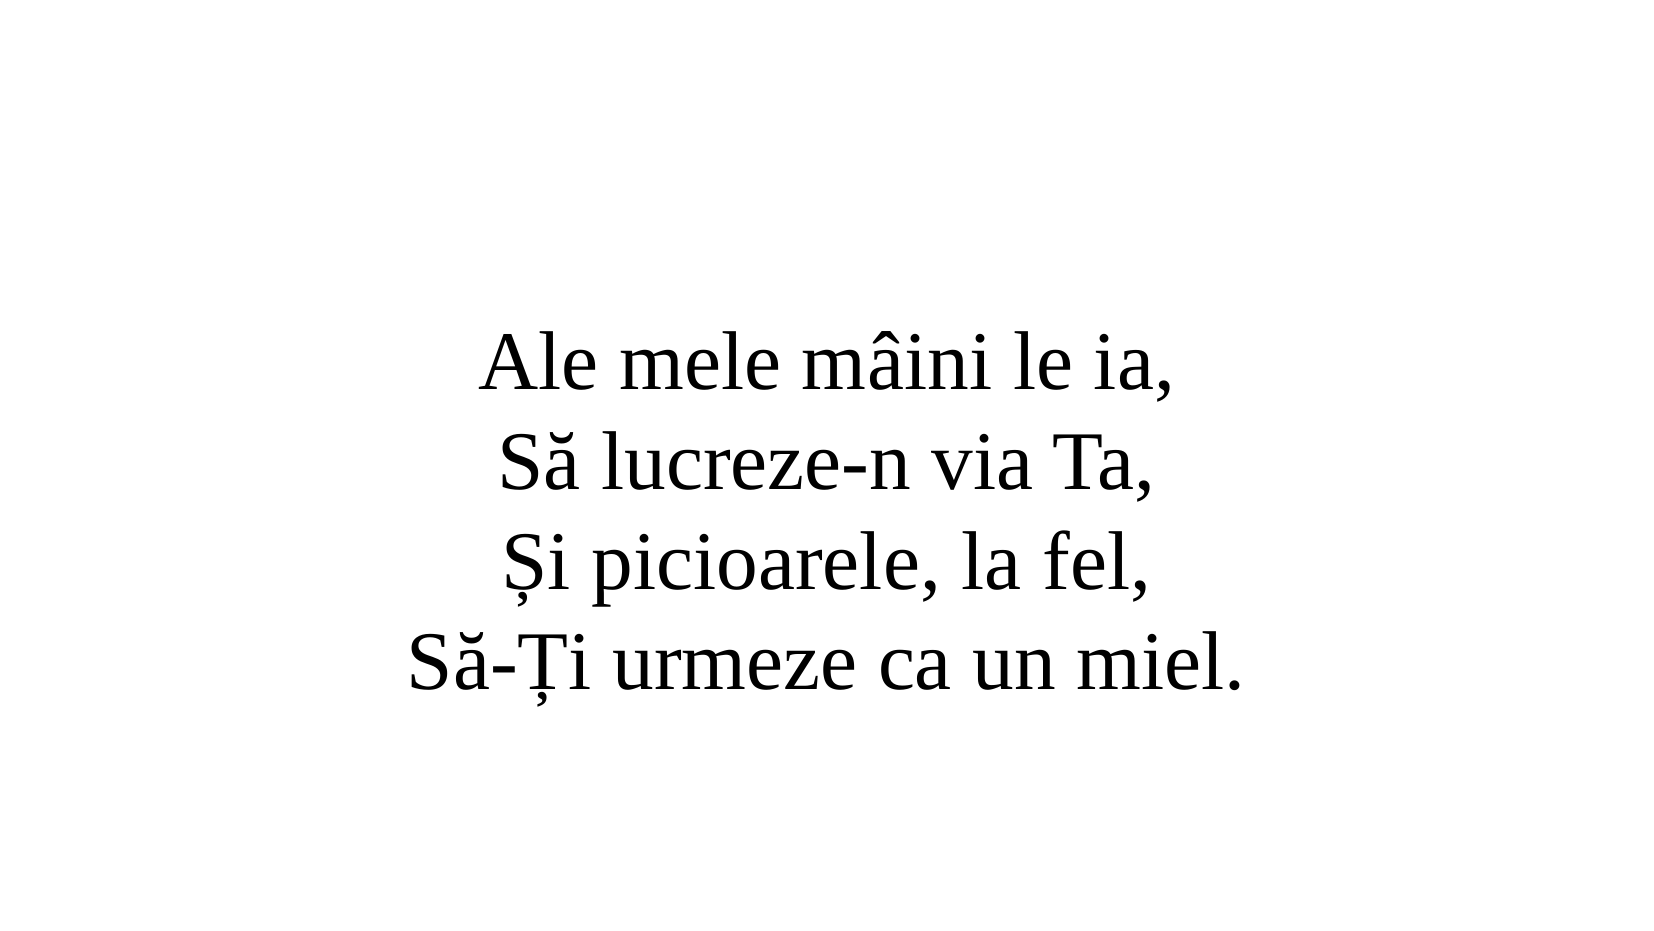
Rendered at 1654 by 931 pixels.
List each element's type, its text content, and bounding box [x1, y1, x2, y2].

subtitle Ale mele mâini le ia, Să lucreze-n via Ta, Și picioarele, la fel, Să-Ți urmeze ca un miel. [0, 298, 1654, 671]
